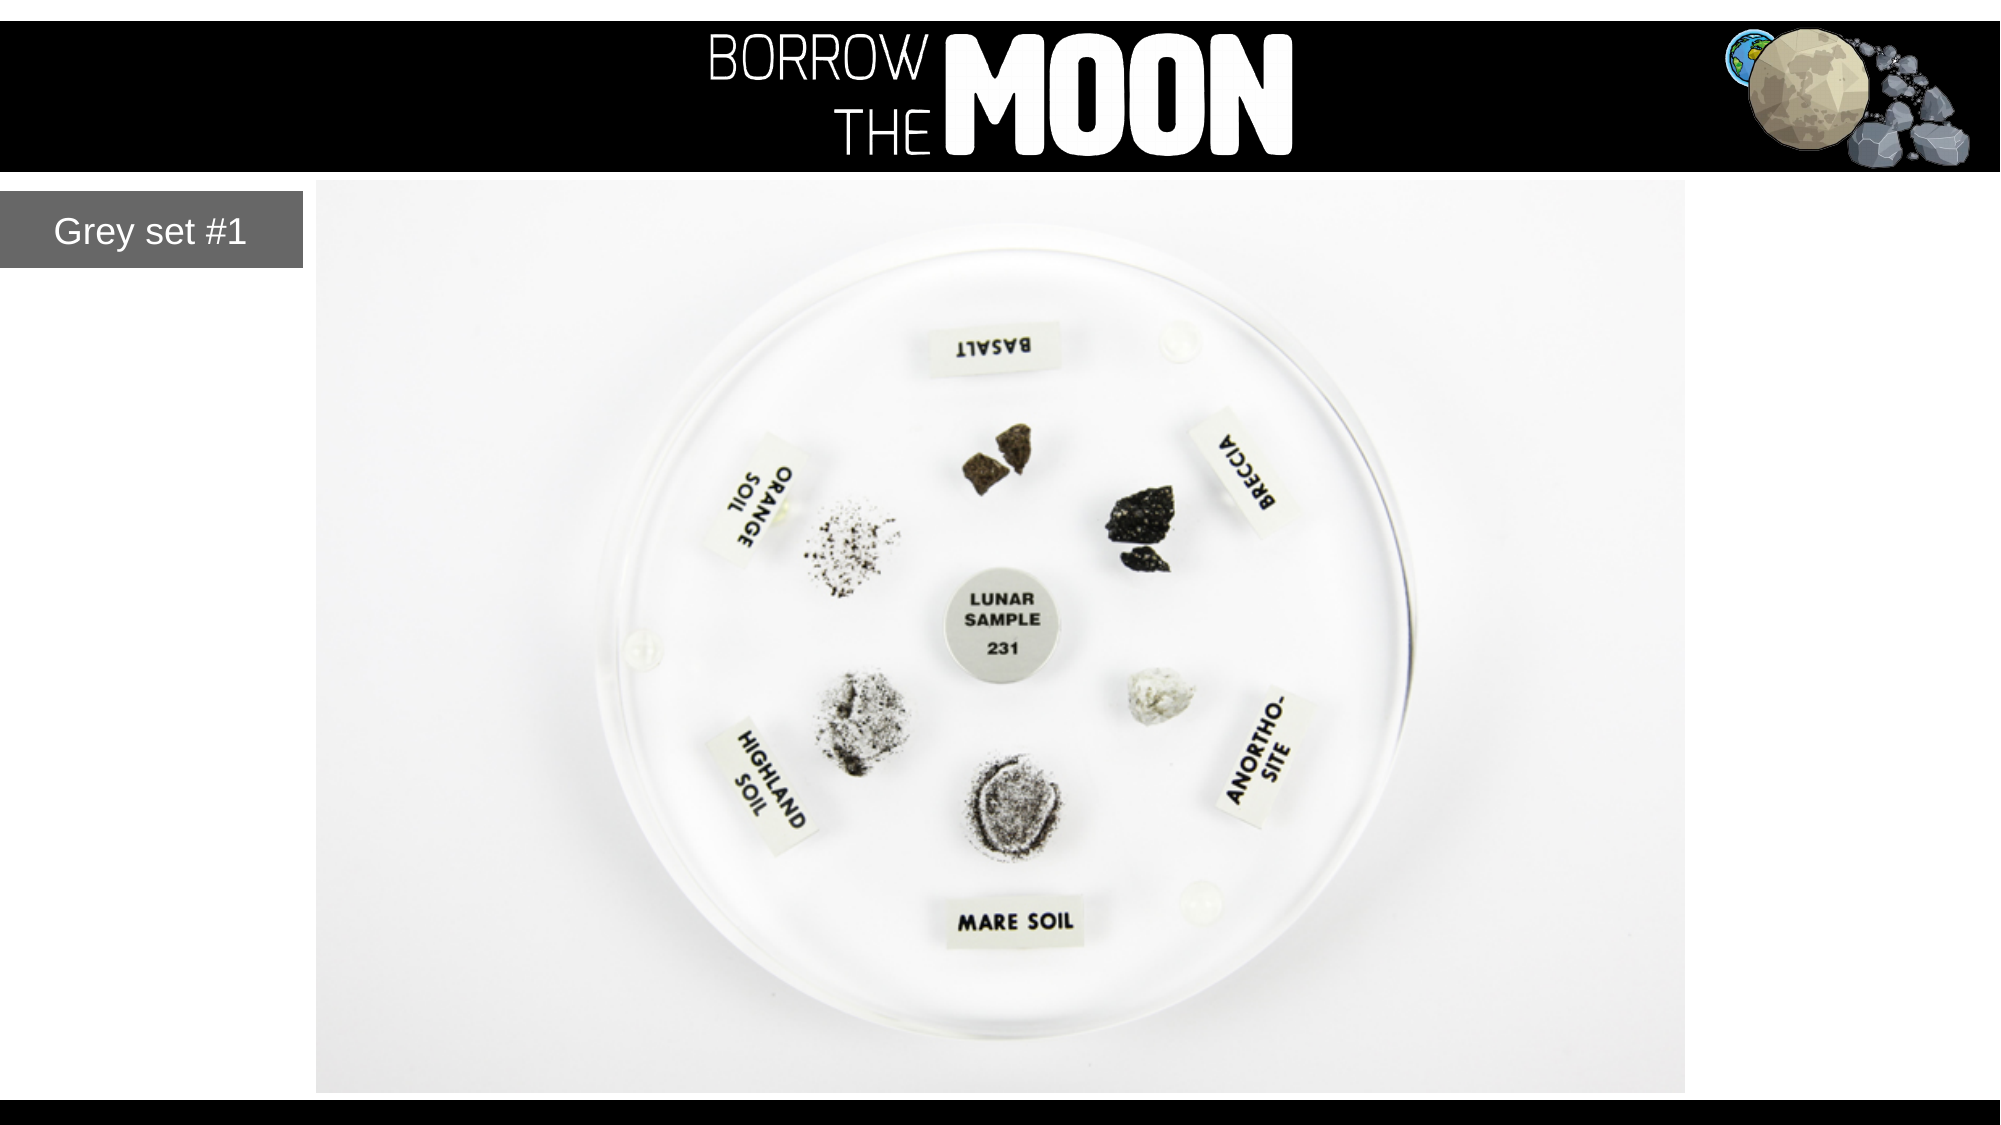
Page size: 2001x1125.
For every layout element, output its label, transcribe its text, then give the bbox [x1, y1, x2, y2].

picture [316, 180, 1685, 1093]
text_box Grey set #1 [0, 191, 303, 268]
